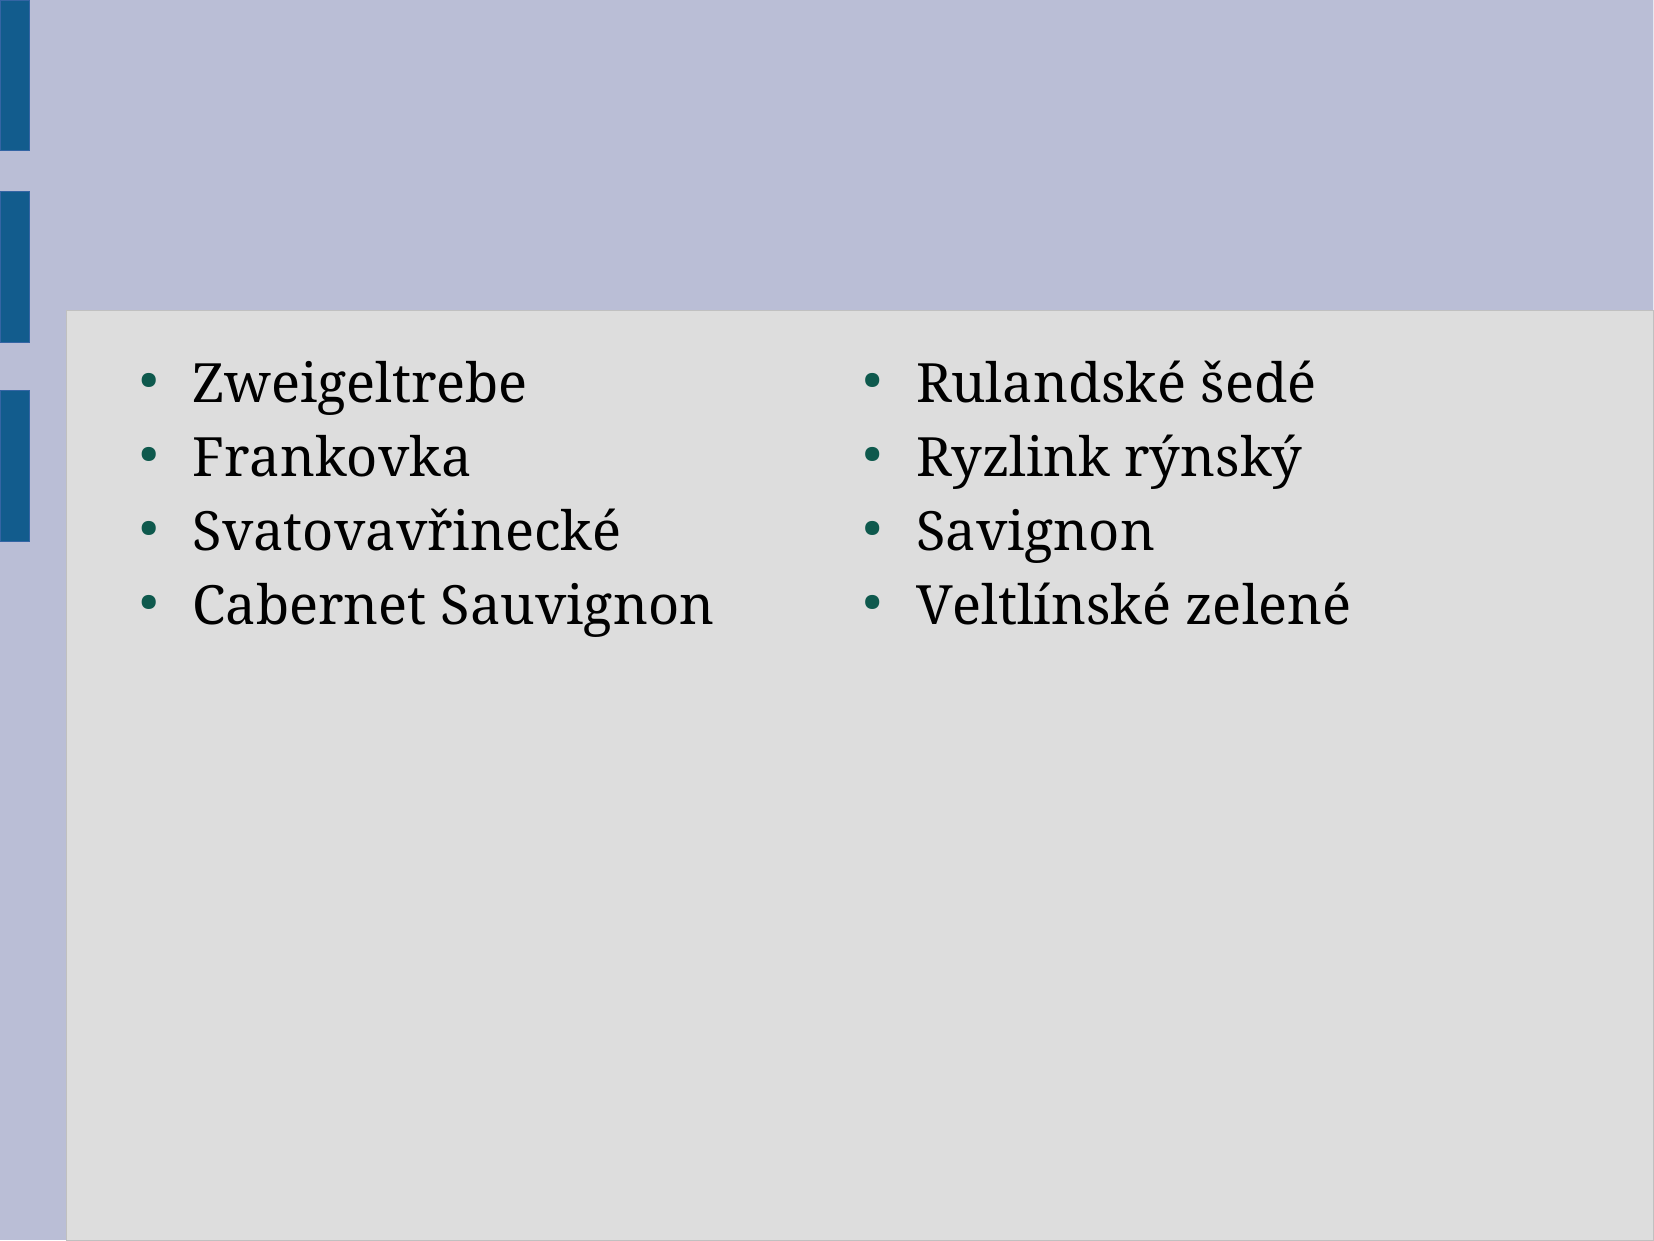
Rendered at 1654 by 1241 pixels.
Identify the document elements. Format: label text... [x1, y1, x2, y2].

list Rulandské šedé Ryzlink rýnský Savignon Veltlínské zelené [845, 344, 1535, 1112]
list Zweigeltrebe Frankovka Svatovavřinecké Cabernet Sauvignon [121, 344, 811, 1127]
